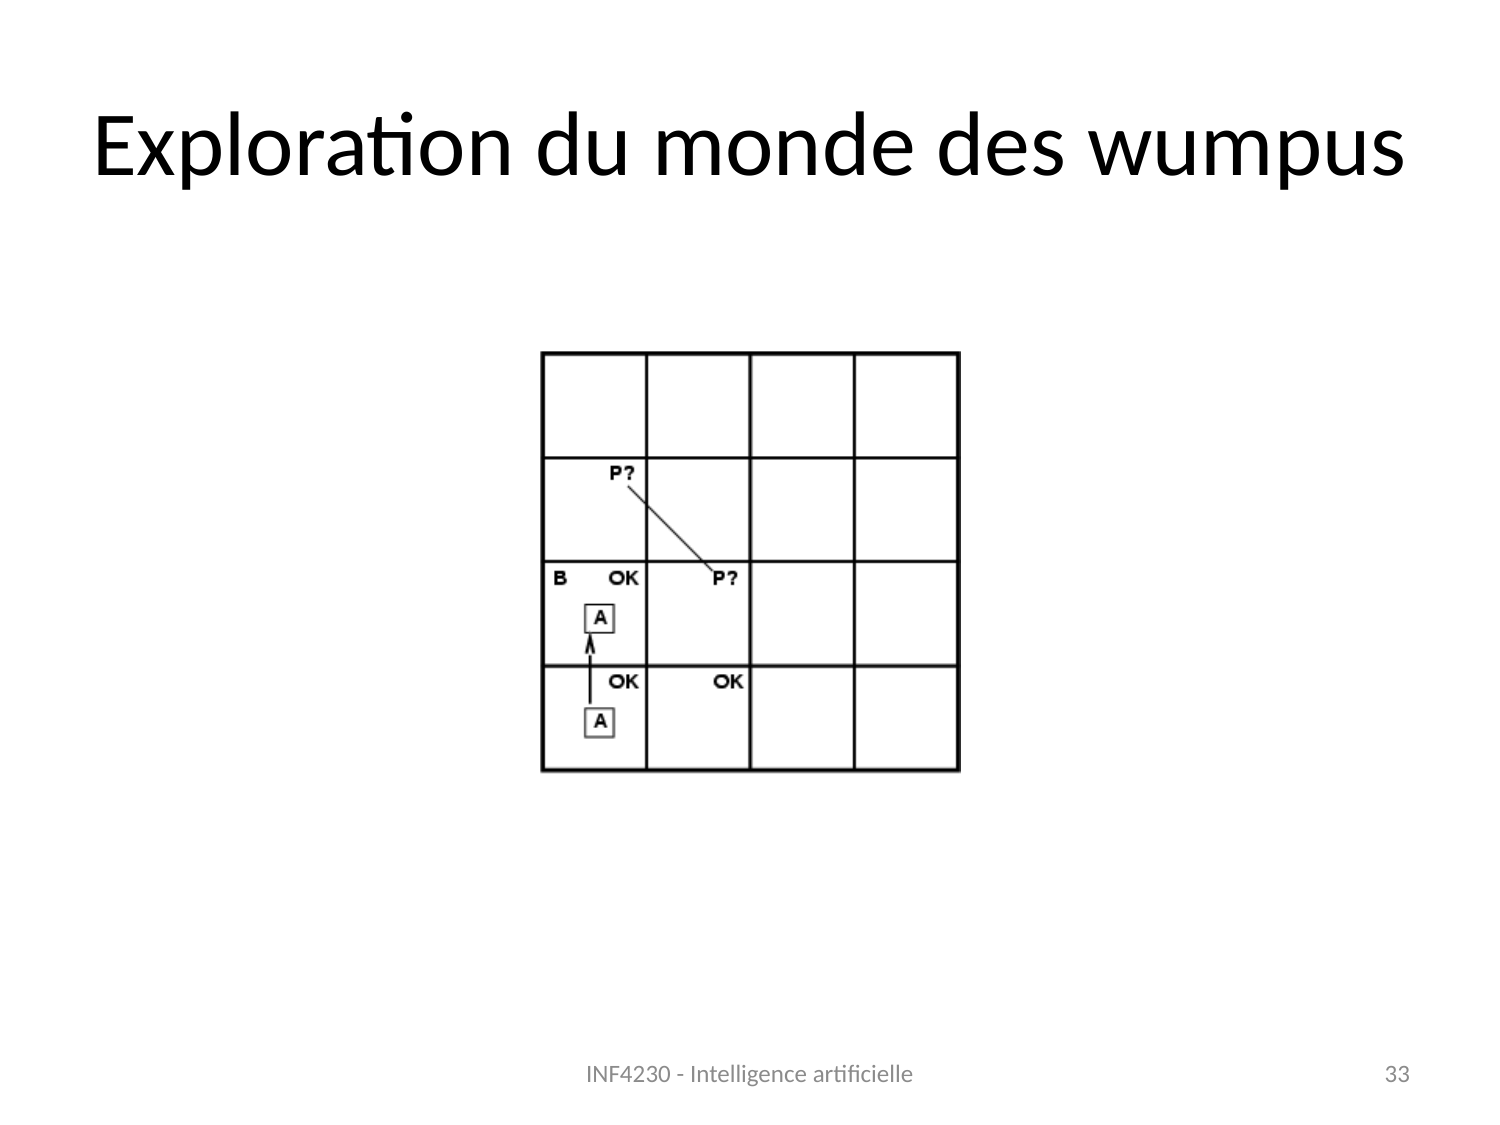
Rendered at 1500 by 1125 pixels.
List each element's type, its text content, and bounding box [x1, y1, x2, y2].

picture [539, 350, 961, 775]
footer INF4230 - Intelligence artificielle [512, 1042, 988, 1103]
slide_number <numéro> [1074, 1042, 1425, 1103]
title Exploration du monde des wumpus [75, 45, 1425, 233]
